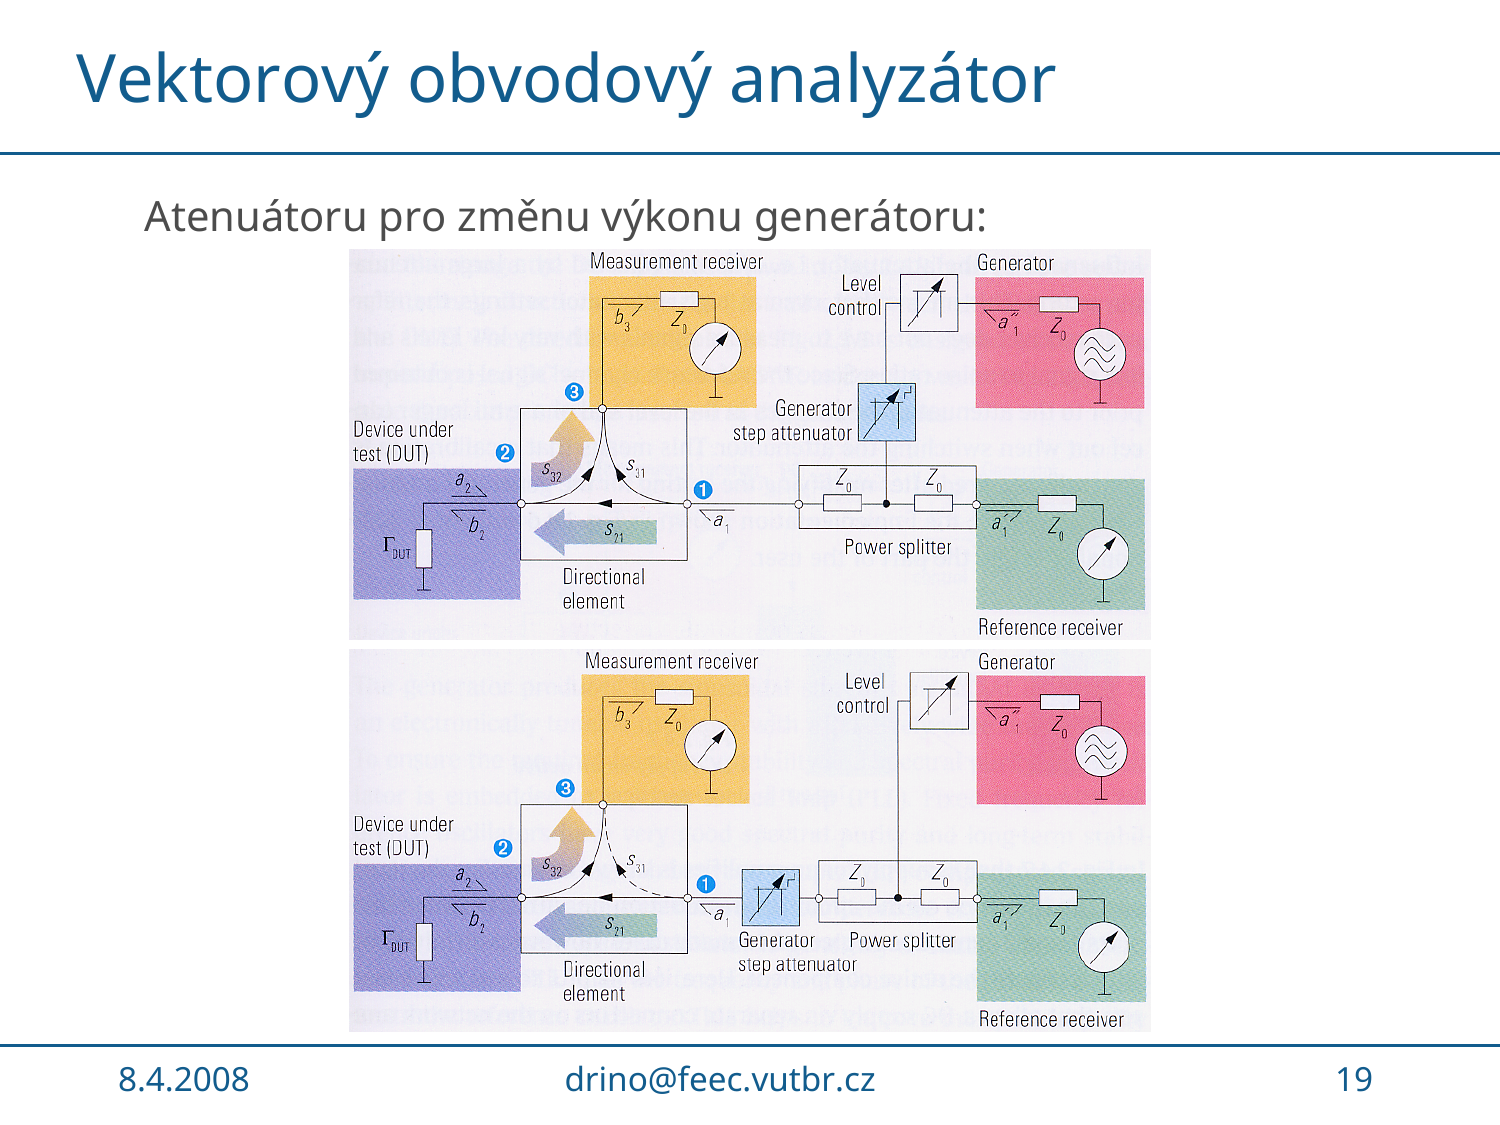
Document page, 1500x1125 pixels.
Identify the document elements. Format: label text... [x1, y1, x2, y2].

picture [349, 249, 1151, 640]
text_box drino@feec.vutbr.cz [454, 1049, 987, 1125]
text_box <číslo> [1075, 1049, 1388, 1125]
picture [349, 649, 1151, 1032]
text_box Atenuátoru pro změnu výkonu generátoru: [59, 178, 1442, 252]
title Vektorový obvodový analyzátor [0, 0, 1500, 152]
text_box 8.4.2008 [103, 1049, 432, 1125]
